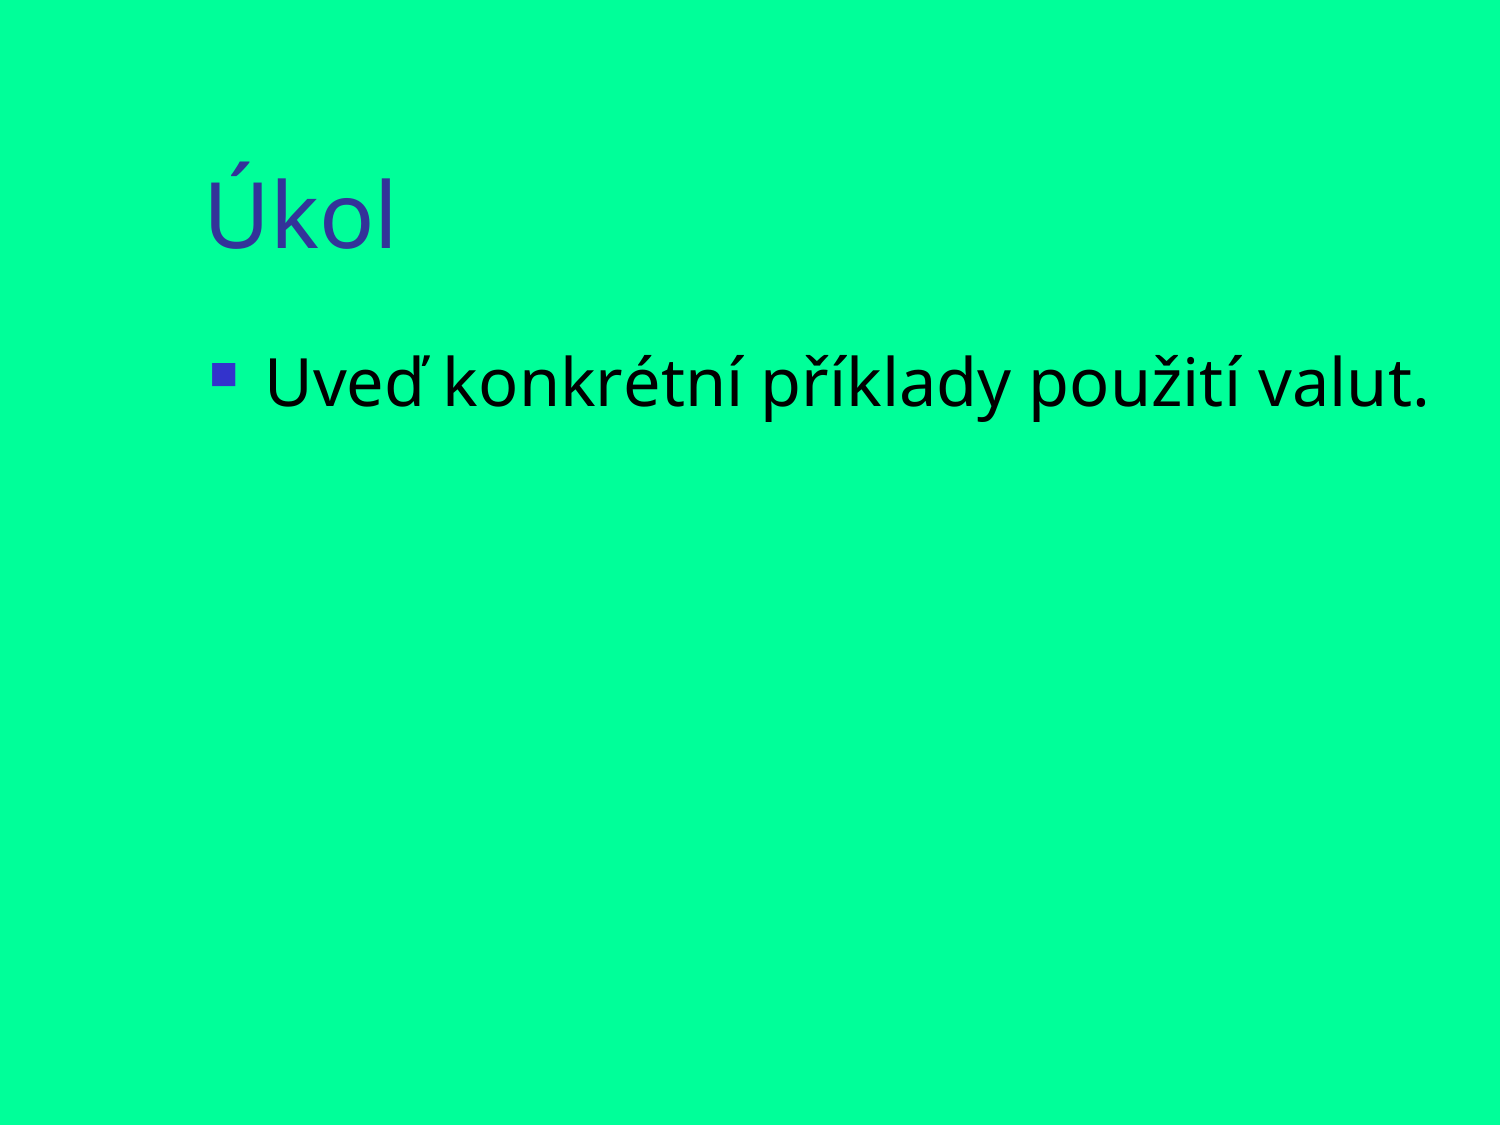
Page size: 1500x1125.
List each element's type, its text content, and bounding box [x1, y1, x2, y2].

list Uveď konkrétní příklady použití valut. [193, 331, 1469, 1032]
title Úkol [188, 35, 1467, 276]
